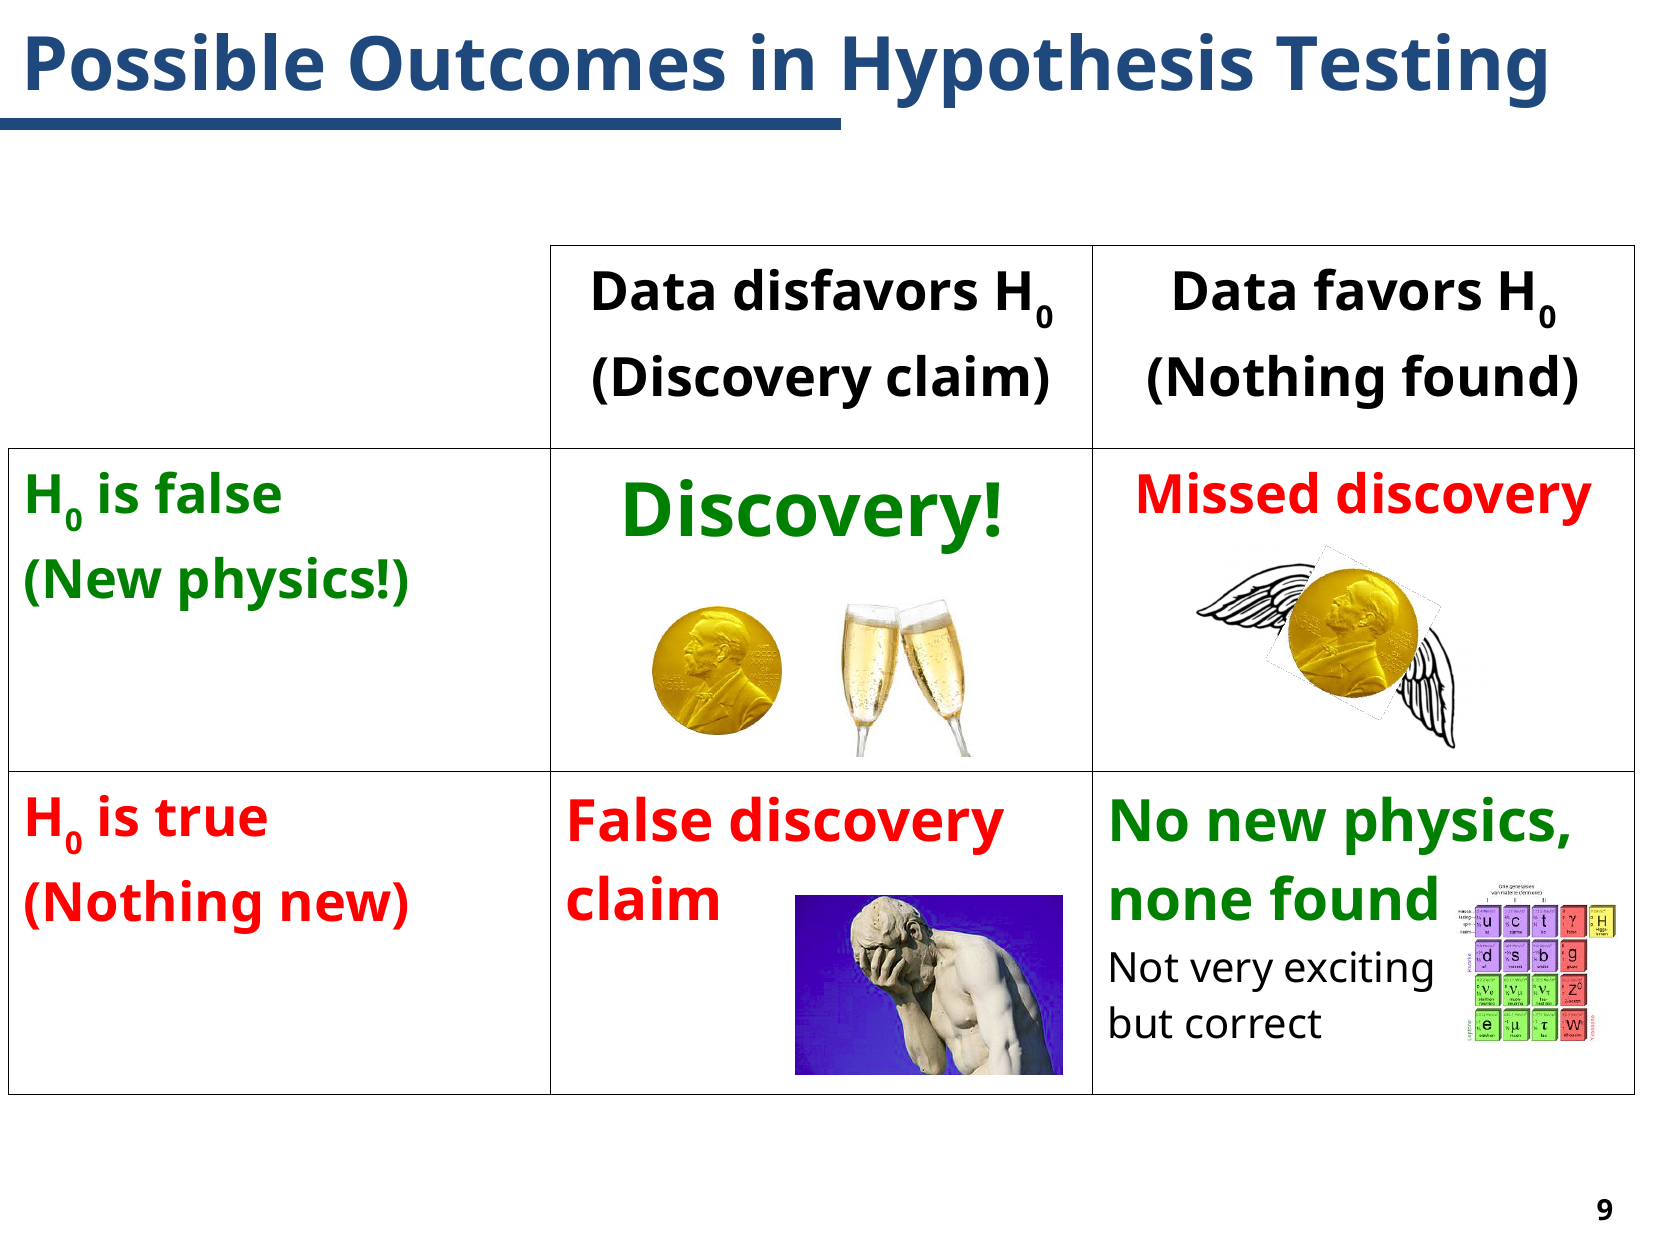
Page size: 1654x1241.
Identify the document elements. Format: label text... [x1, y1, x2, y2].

table_header Data favors H0 (Nothing found) [1093, 246, 1634, 448]
picture [795, 895, 1063, 1075]
title Possible Outcomes in Hypothesis Testing [6, 7, 1606, 113]
picture [810, 569, 996, 757]
table_cell Missed discovery [1093, 449, 1634, 771]
table_header [9, 246, 550, 448]
picture [1195, 524, 1501, 751]
table_cell Discovery! [551, 449, 1092, 771]
table_cell False discovery claim [551, 772, 1092, 1094]
table_cell H0 is true (Nothing new) [9, 772, 550, 1094]
table_header Data disfavors H0 (Discovery claim) [551, 246, 1092, 448]
picture [1449, 880, 1621, 1045]
table_cell H0 is false (New physics!) [9, 449, 550, 771]
table_cell No new physics, none found Not very exciting but correct [1093, 772, 1634, 1094]
picture [652, 606, 782, 736]
